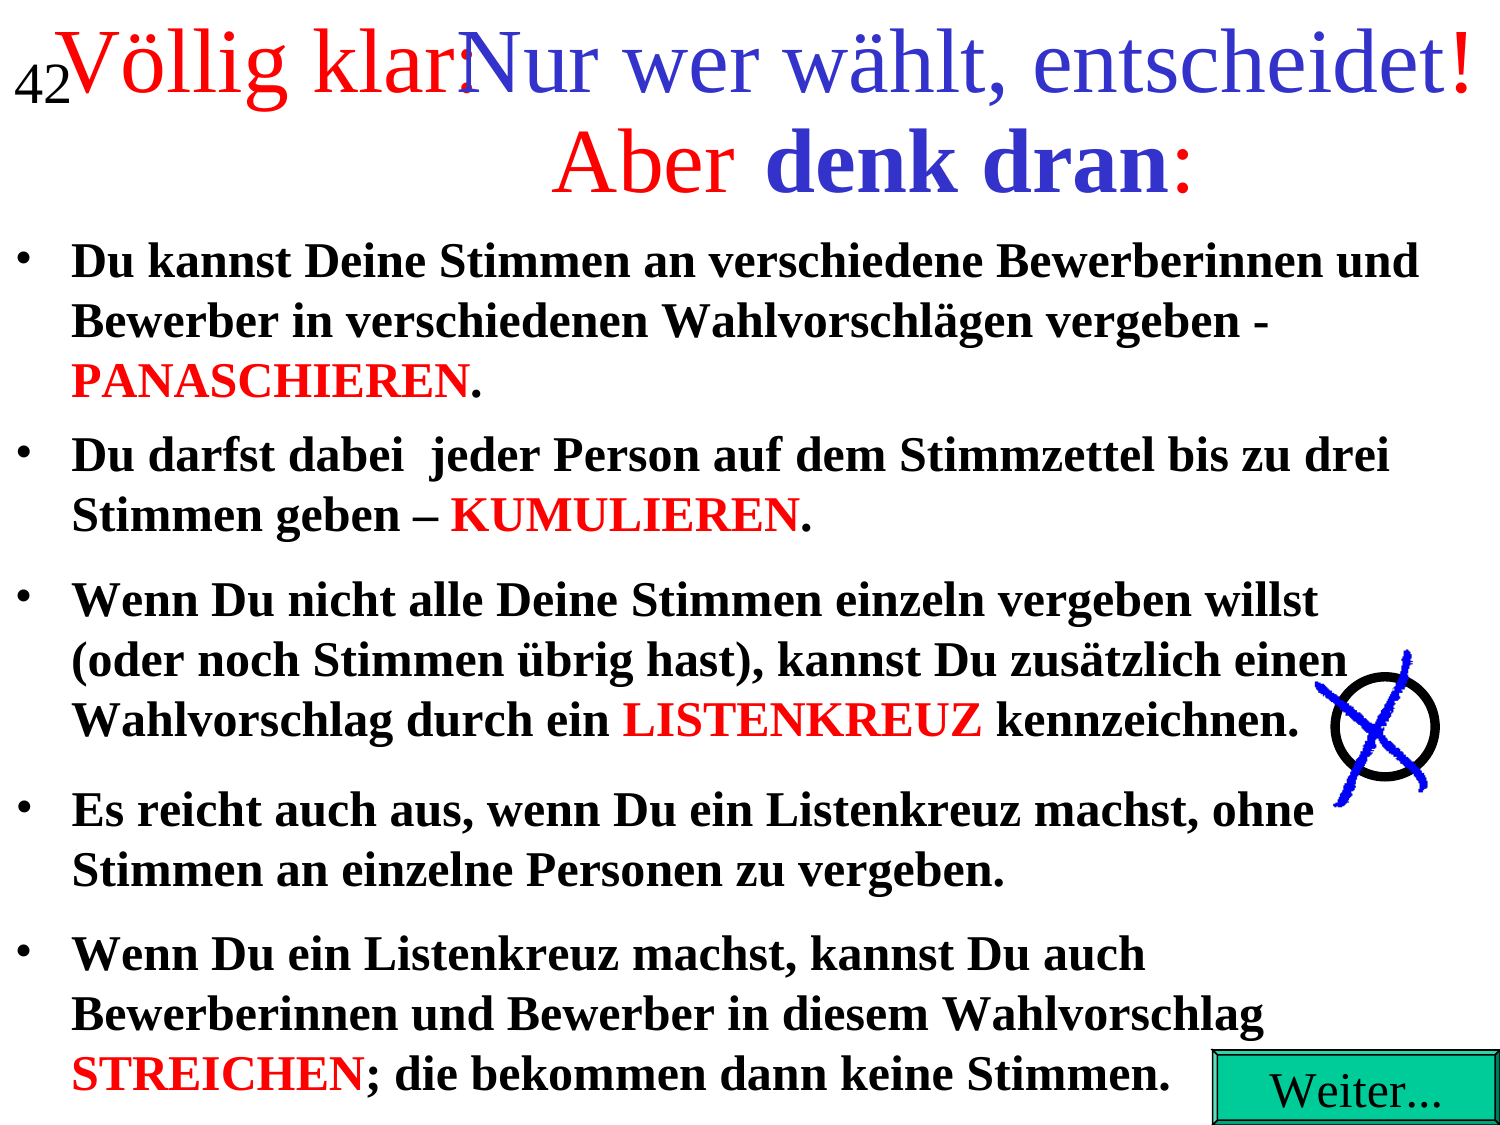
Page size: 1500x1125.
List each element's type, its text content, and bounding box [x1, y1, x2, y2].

text_box Weiter... [1218, 1055, 1495, 1120]
text_box 42 [0, 37, 329, 138]
text_box Du kannst Deine Stimmen an verschiedene Bewerberinnen und Bewerber in verschiedenen Wahlvorschlägen vergeben - PANASCHIEREN. [0, 220, 1459, 492]
text_box denk dran: [751, 113, 1500, 201]
text_box Wenn Du nicht alle Deine Stimmen einzeln vergeben willst (oder noch Stimmen übrig hast), kannst Du zusätzlich einen Wahlvorschlag durch ein LISTENKREUZ kennzeichnen. [0, 558, 1454, 760]
list Du darfst dabei jeder Person auf dem Stimmzettel bis zu drei Stimmen geben – KUMULIEREN. [0, 492, 1454, 557]
text_box Es reicht auch aus, wenn Du ein Listenkreuz machst, ohne Stimmen an einzelne Personen zu vergeben. [0, 769, 1454, 899]
text_box Aber [0, 113, 751, 201]
title Völlig klar: [54, 0, 324, 37]
text_box Wenn Du ein Listenkreuz machst, kannst Du auch Bewerberinnen und Bewerber in diesem Wahlvorschlag STREICHEN; die bekommen dann keine Stimmen. [0, 912, 1454, 1116]
text_box Nur wer wählt, entscheidet! [324, 0, 1500, 113]
picture [1307, 645, 1439, 769]
